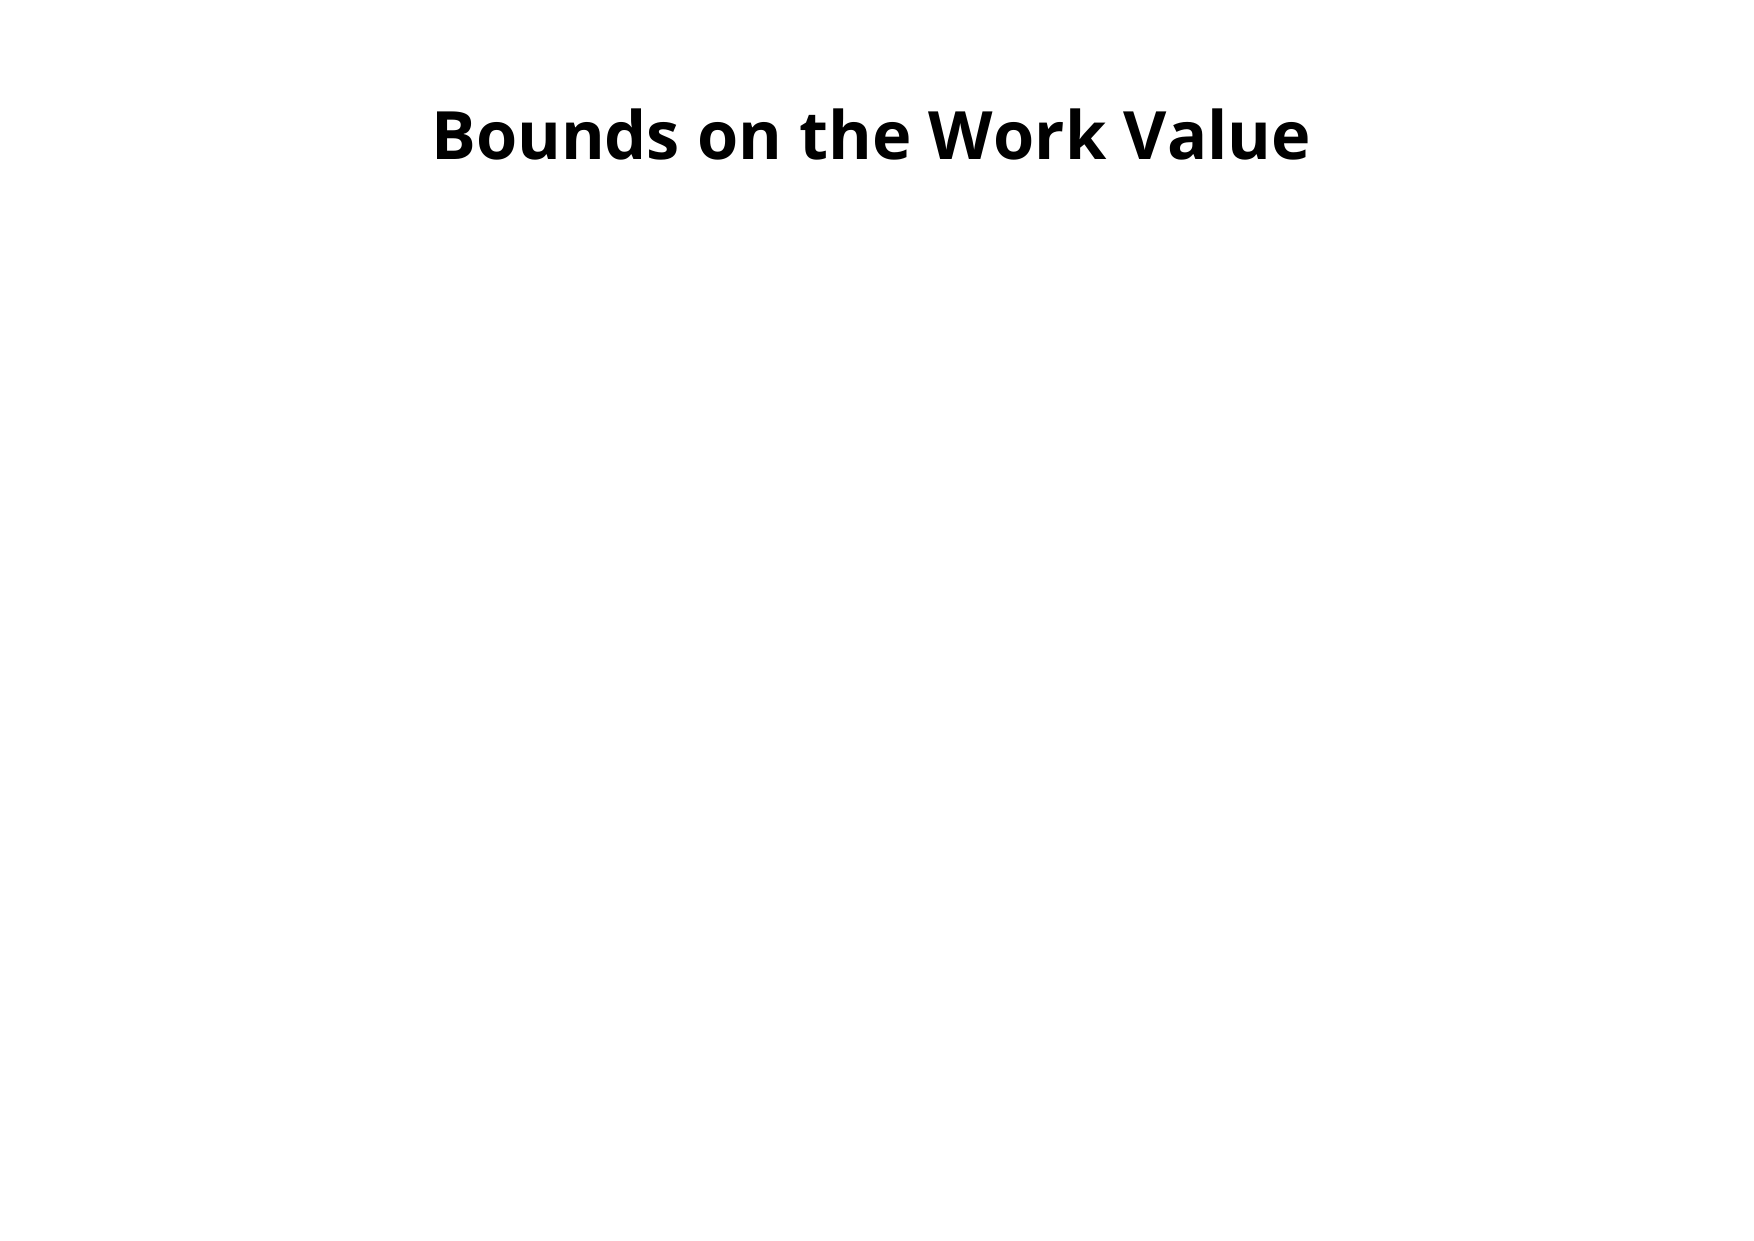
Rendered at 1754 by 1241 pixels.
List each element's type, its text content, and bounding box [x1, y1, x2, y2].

text_box Bounds on the Work Value [416, 81, 1604, 171]
